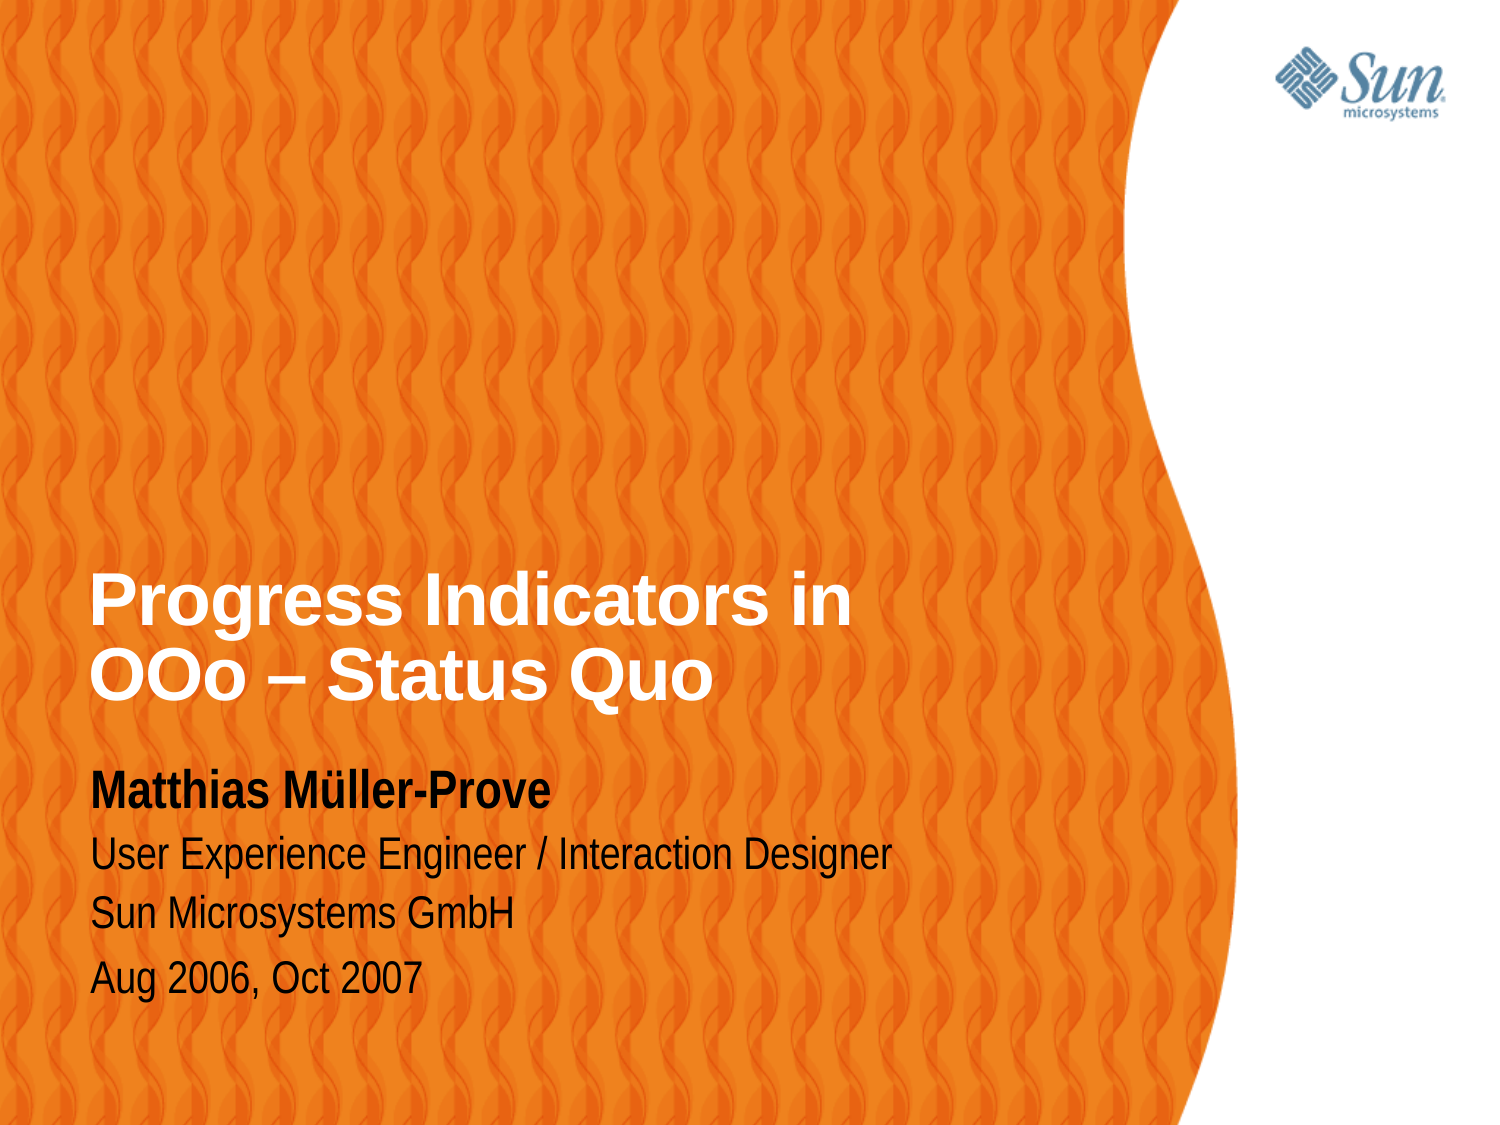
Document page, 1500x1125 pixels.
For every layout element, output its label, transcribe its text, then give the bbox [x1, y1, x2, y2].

picture [0, 0, 1500, 1125]
list Matthias Müller-Prove User Experience Engineer / Interaction Designer Sun Microsystems GmbH Aug 2006, Oct 2007 [90, 766, 1080, 1011]
title Progress Indicators in OOo – Status Quo [88, 470, 908, 716]
